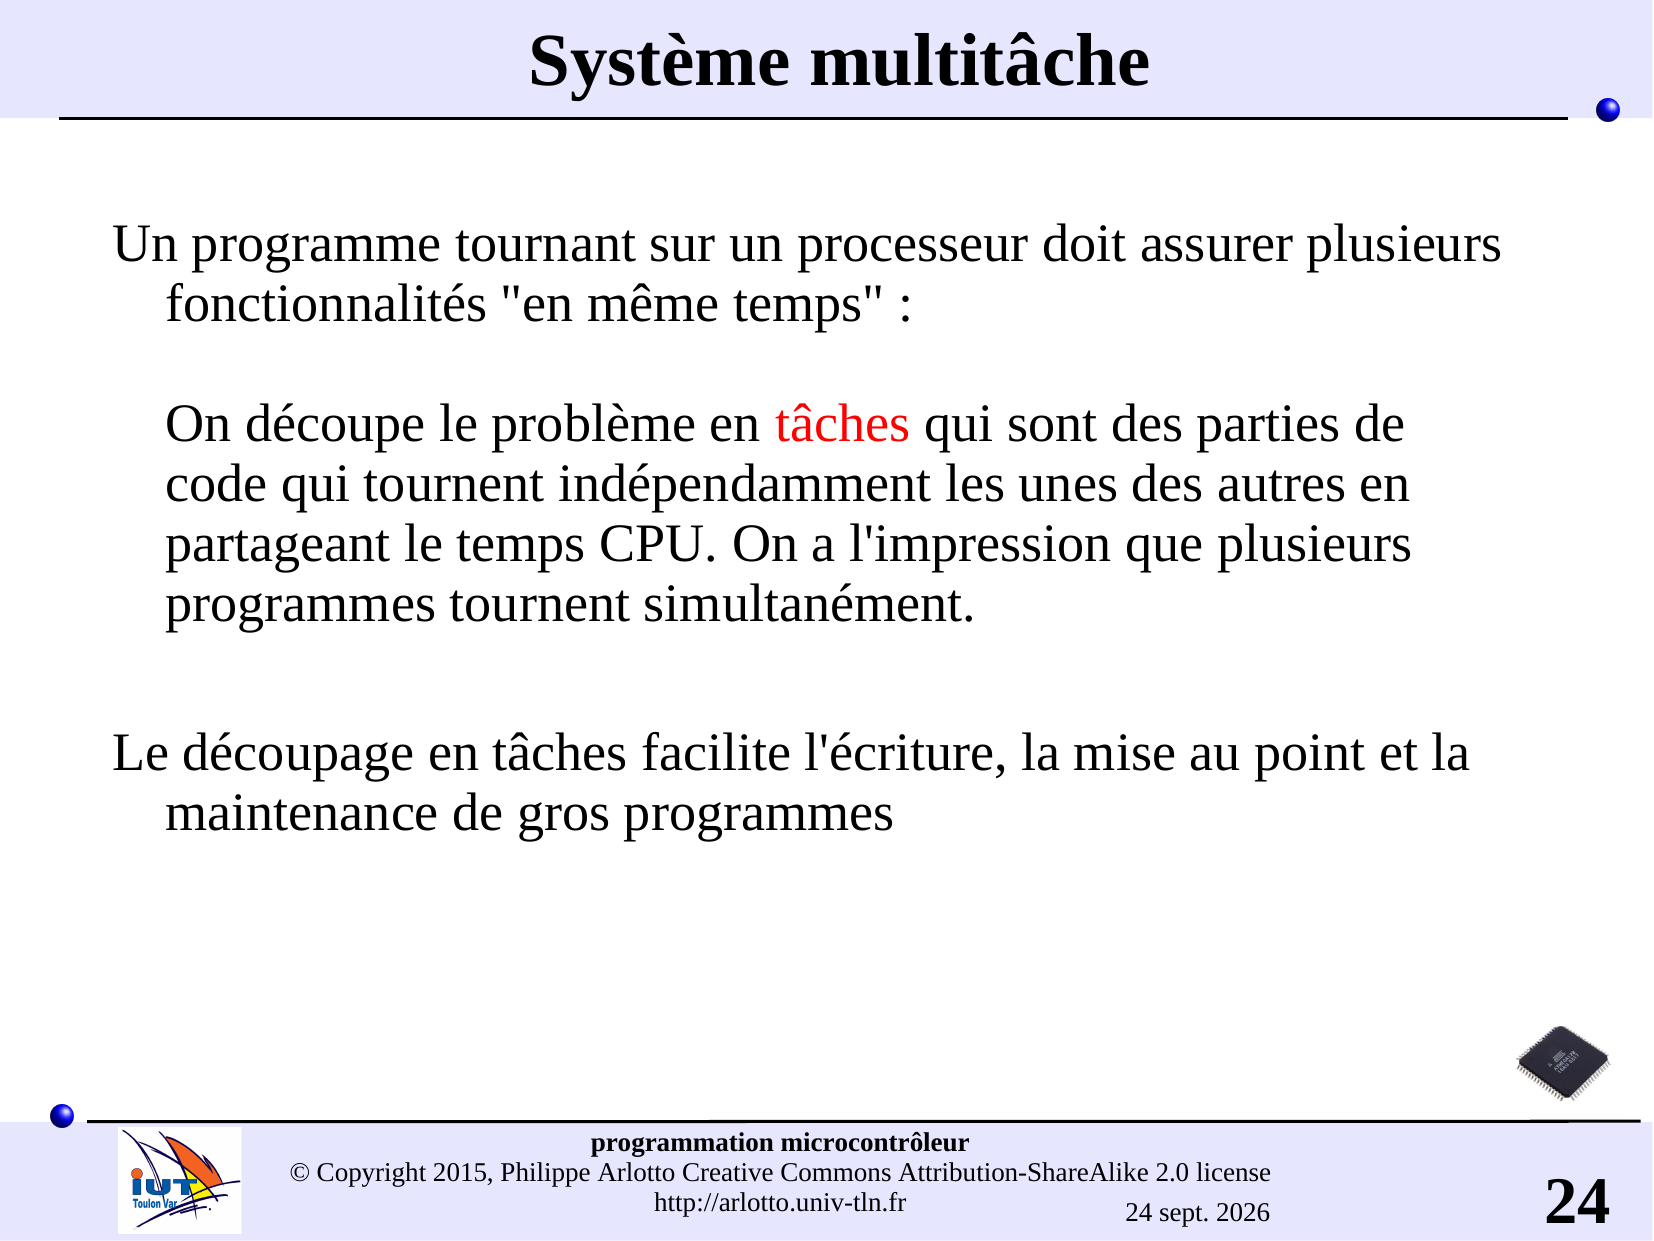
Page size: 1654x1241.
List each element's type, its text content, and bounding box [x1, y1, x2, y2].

title Système multitâche [95, 11, 1585, 110]
list Un programme tournant sur un processeur doit assurer plusieurs fonctionnalités "en même temps" : On découpe le problème en tâches qui sont des parties de code qui tournent indépendamment les unes des autres en partageant le temps CPU. On a l'impression que plusieurs programmes tournent simultanément. Le découpage en tâches facilite l'écriture, la mise au point et la maintenance de gros programmes [94, 213, 1506, 1063]
picture [1505, 1003, 1625, 1119]
